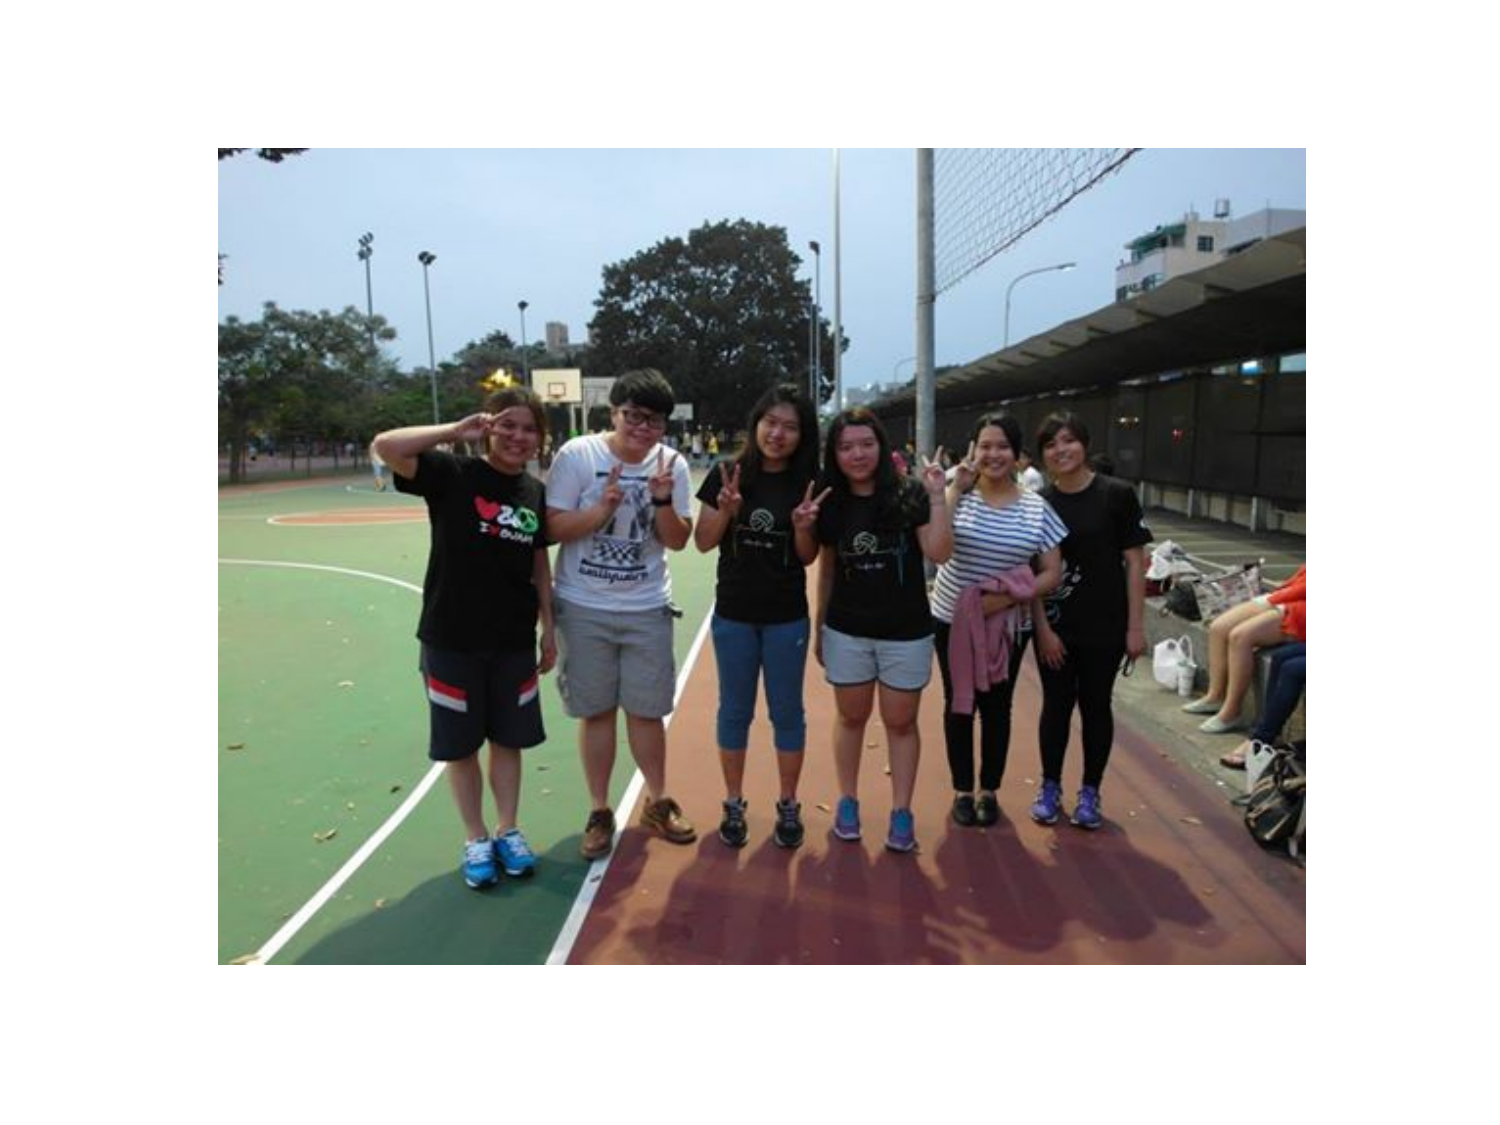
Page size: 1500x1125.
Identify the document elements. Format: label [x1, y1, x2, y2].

picture [218, 148, 1306, 965]
